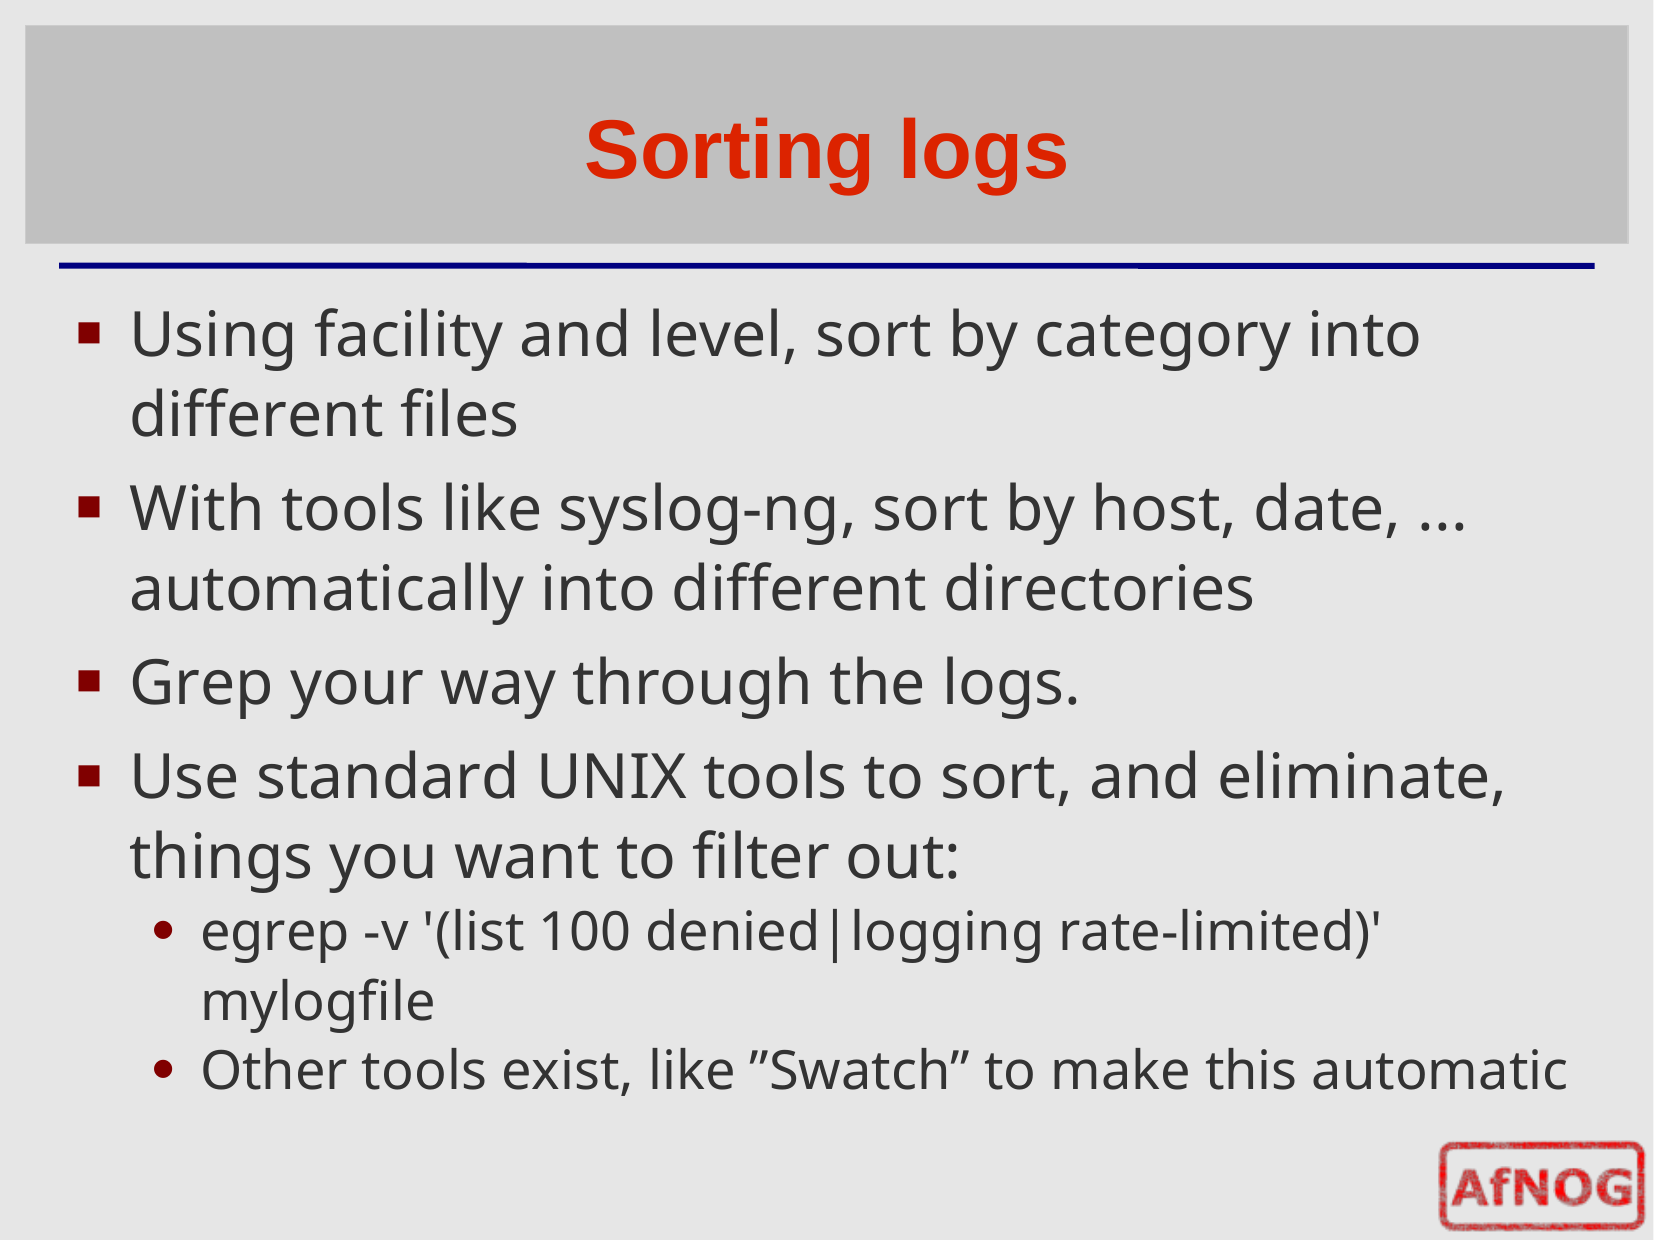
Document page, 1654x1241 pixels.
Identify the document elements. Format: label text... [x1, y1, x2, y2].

picture [1594, 1139, 1648, 1235]
text_box [25, 25, 121, 244]
title Sorting logs [121, 6, 1534, 292]
text_box [1534, 25, 1629, 244]
list Using facility and level, sort by category into different files With tools like syslog-ng, sort by host, date, ... automatically into different directories Grep your way through the logs. Use standard UNIX tools to sort, and eliminate, things you want to filter out: egrep -v '(list 100 denied|logging rate-limited)' mylogfile Other tools exist, like ”Swatch” to make this automatic [59, 292, 1594, 1241]
